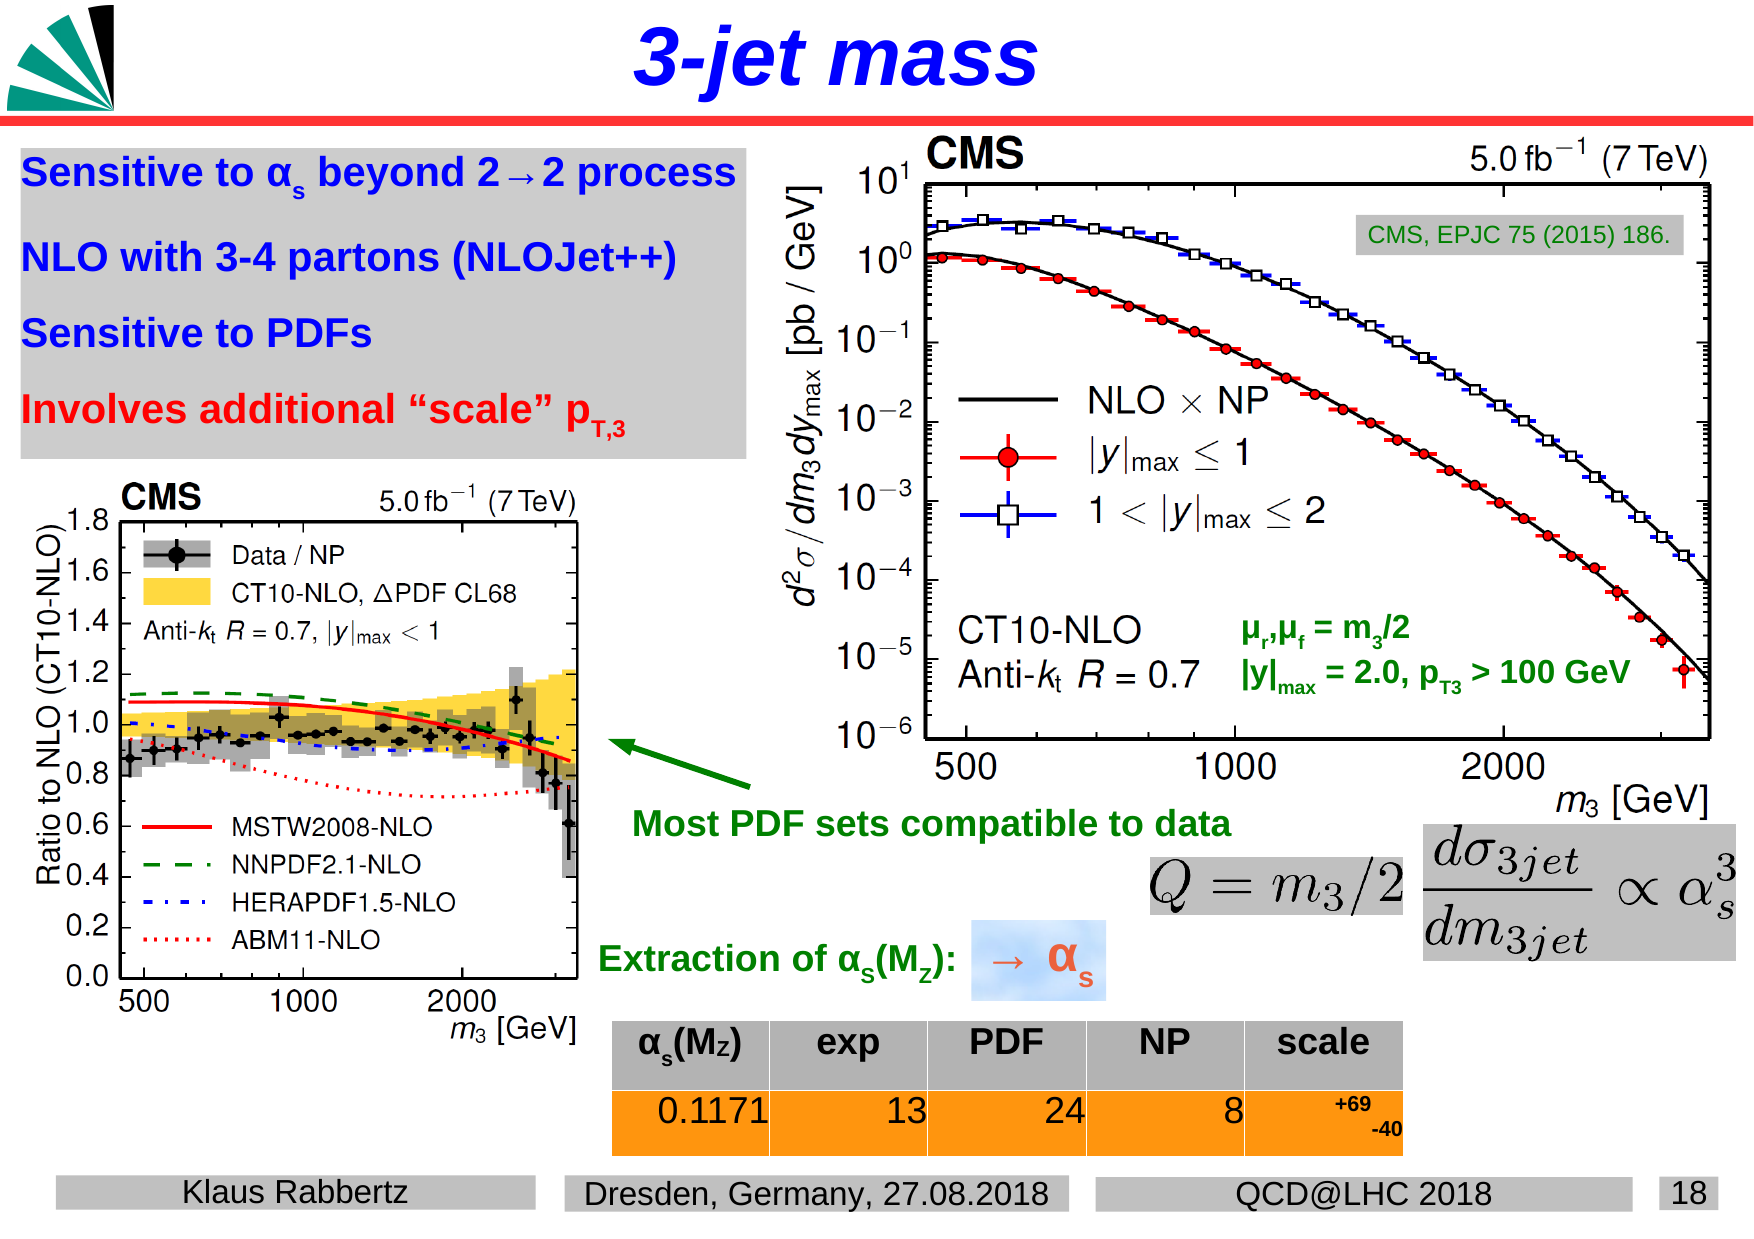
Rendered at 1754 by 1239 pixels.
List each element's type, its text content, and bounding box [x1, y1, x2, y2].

table_header scale [1245, 1021, 1403, 1090]
text_box → αs [971, 920, 1107, 1001]
text_box Extraction of αS(MZ): [586, 931, 970, 995]
picture [778, 128, 1754, 821]
table_header exp [770, 1021, 927, 1090]
table_header PDF [928, 1021, 1086, 1090]
picture [1150, 856, 1403, 916]
title 3-jet mass [129, 0, 1545, 114]
table_header αs(MZ) [612, 1021, 769, 1090]
picture [34, 476, 605, 1046]
text_box μr,μf = m3/2 |y|max = 2.0, pT3 > 100 GeV [1228, 602, 1657, 706]
table_cell 13 [770, 1091, 927, 1156]
text_box Most PDF sets compatible to data [620, 796, 1245, 850]
table_header NP [1087, 1021, 1244, 1090]
table_cell 8 [1087, 1091, 1244, 1156]
table_cell 24 [928, 1091, 1086, 1156]
picture [7, 5, 114, 112]
text_box CMS, EPJC 75 (2015) 186. [1355, 214, 1684, 256]
table_cell 0.1171 [612, 1091, 769, 1156]
picture [1423, 824, 1736, 962]
list Sensitive to αs beyond 2→2 process NLO with 3-4 partons (NLOJet++) Sensitive to PDFs Involves additional “scale” pT,3 [20, 148, 747, 459]
table_cell +69-40 [1245, 1091, 1403, 1156]
